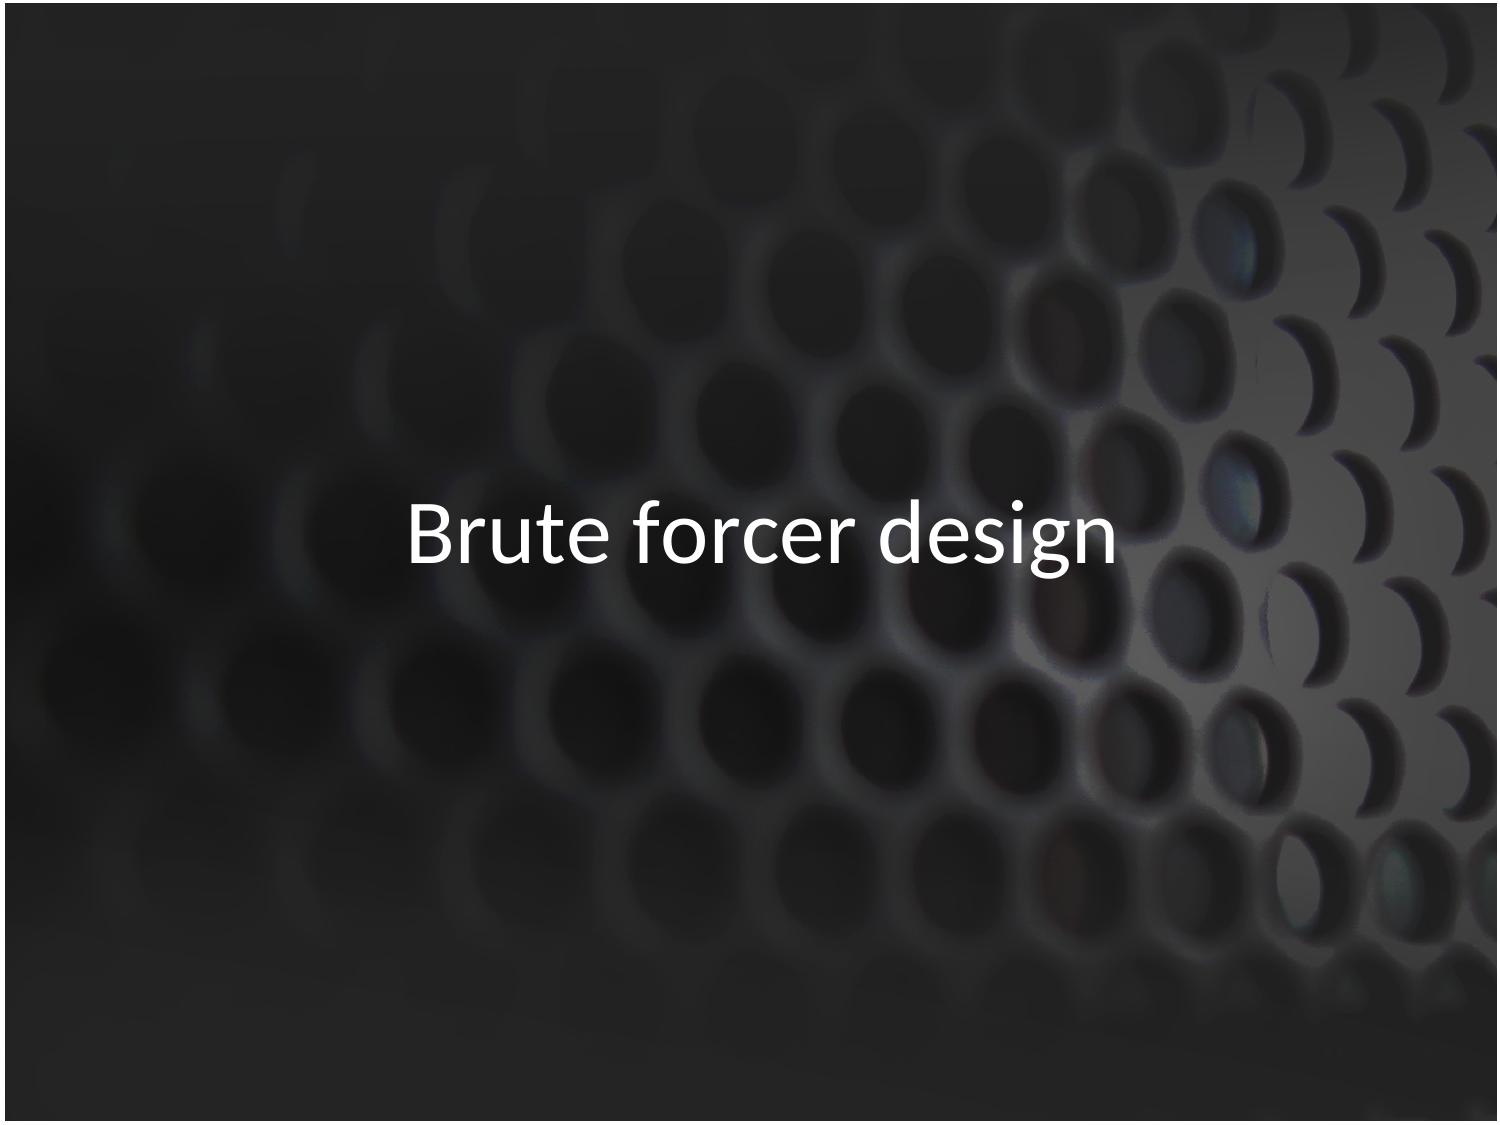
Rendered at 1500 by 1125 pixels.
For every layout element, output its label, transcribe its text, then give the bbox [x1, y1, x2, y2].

title Brute forcer design [88, 446, 1439, 635]
picture [0, 0, 1500, 1125]
